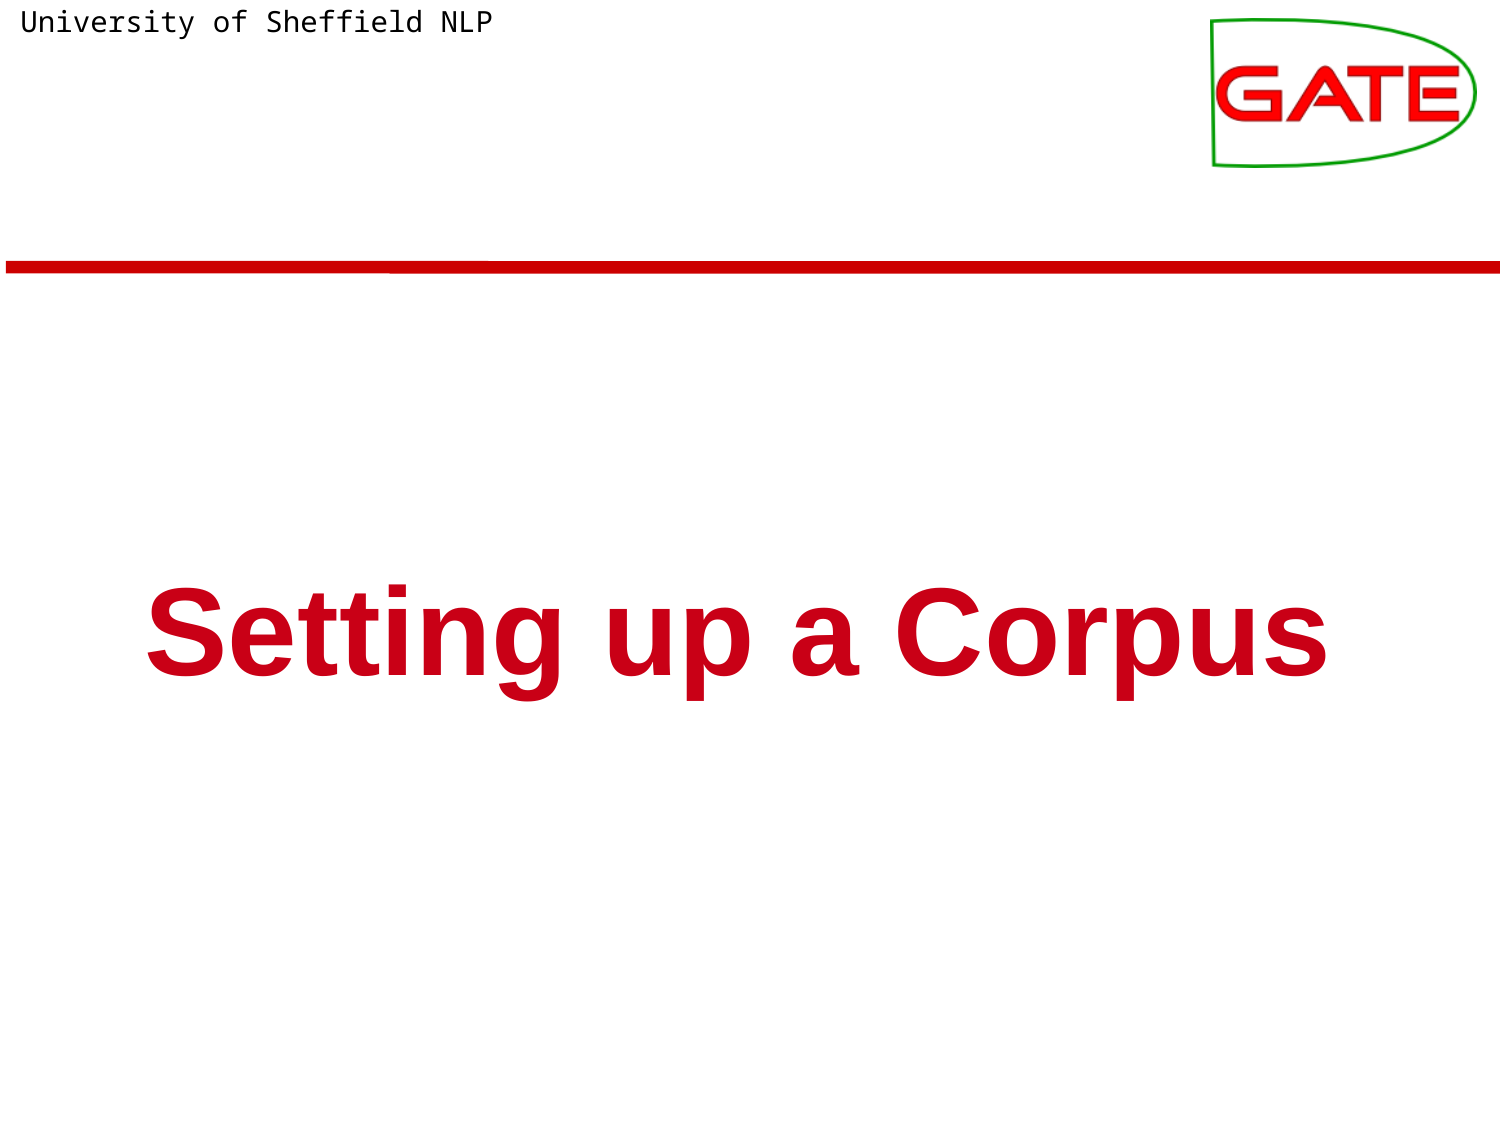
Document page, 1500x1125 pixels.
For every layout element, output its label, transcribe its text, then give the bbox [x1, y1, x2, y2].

picture [1210, 18, 1477, 168]
subtitle Setting up a Corpus [59, 250, 1418, 1002]
